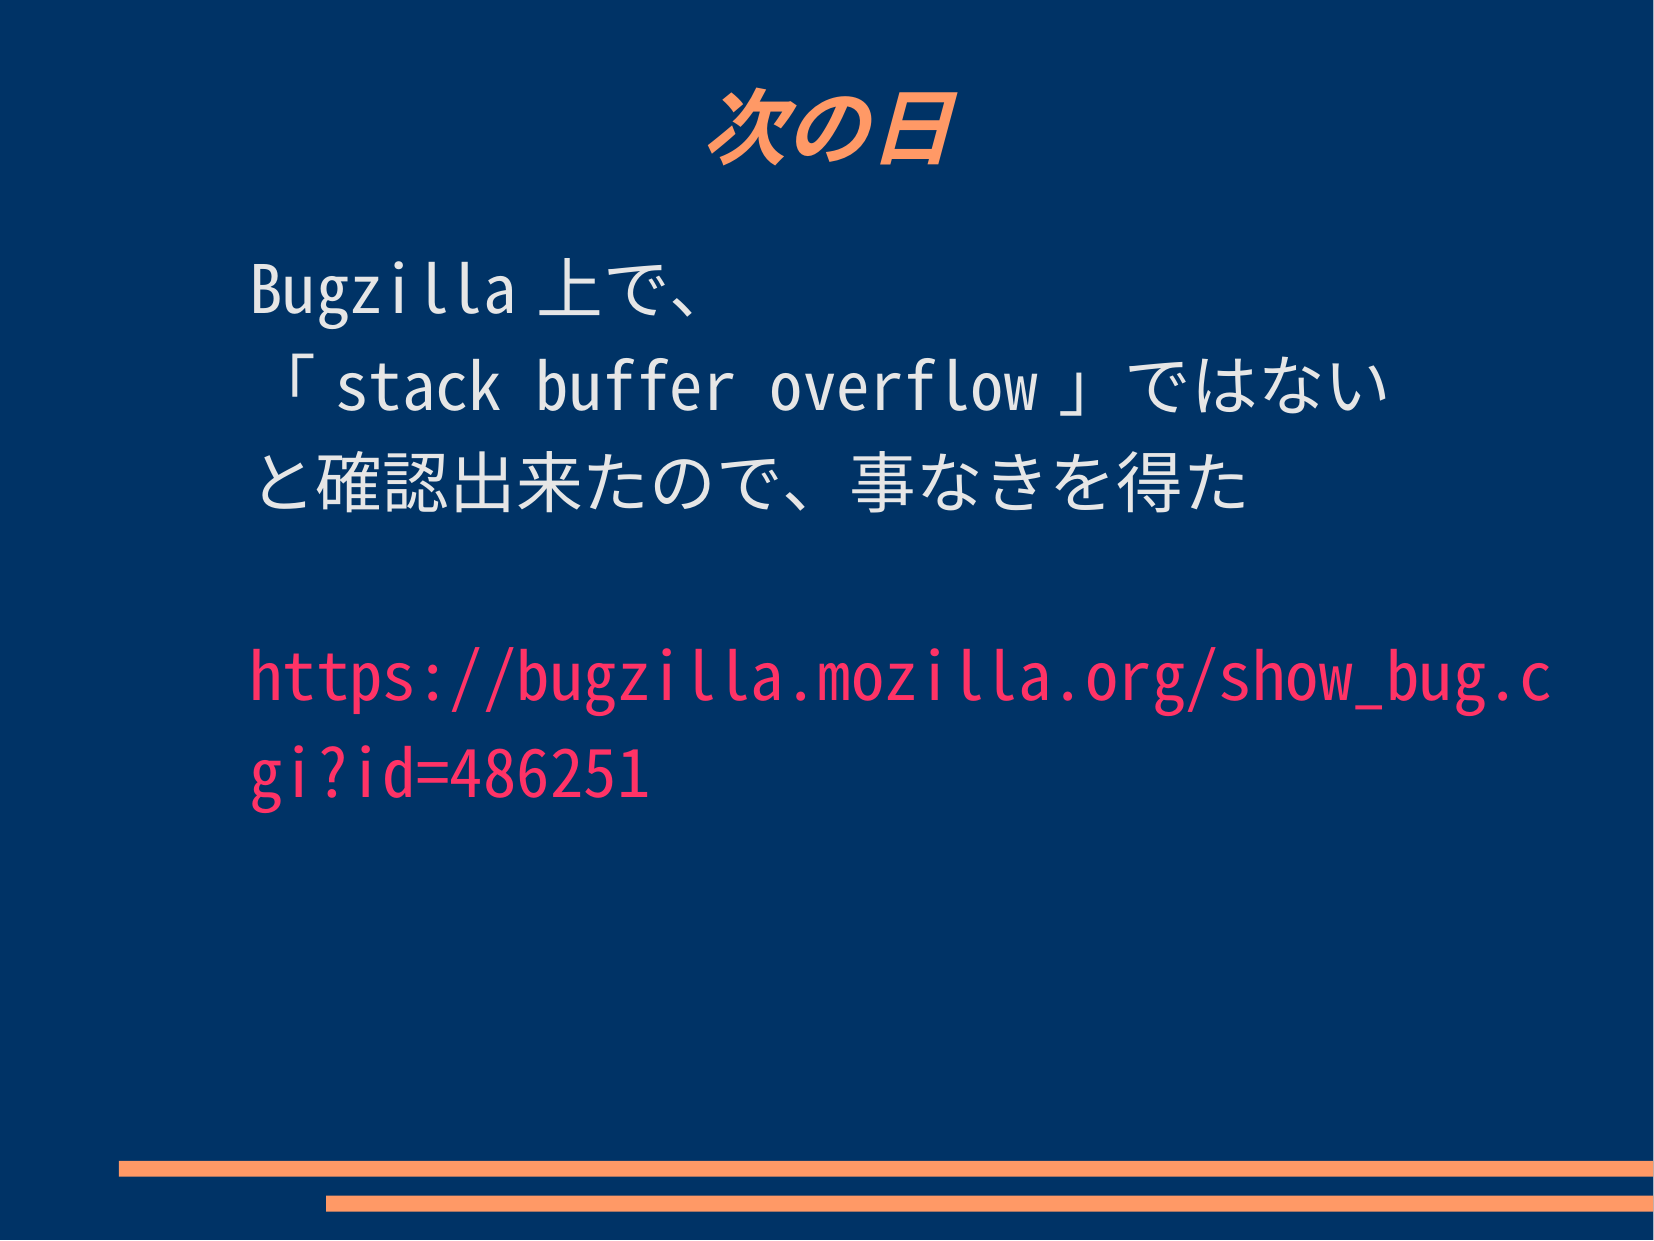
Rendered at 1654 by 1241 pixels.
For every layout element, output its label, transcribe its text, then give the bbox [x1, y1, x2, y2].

title 次の日 [121, 19, 1534, 227]
list Bugzilla上で、 「stack buffer overflow」ではない と確認出来たので、事なきを得た https://bugzilla.mozilla.org/show_bug.cgi?id=486251 [178, 236, 1569, 1018]
